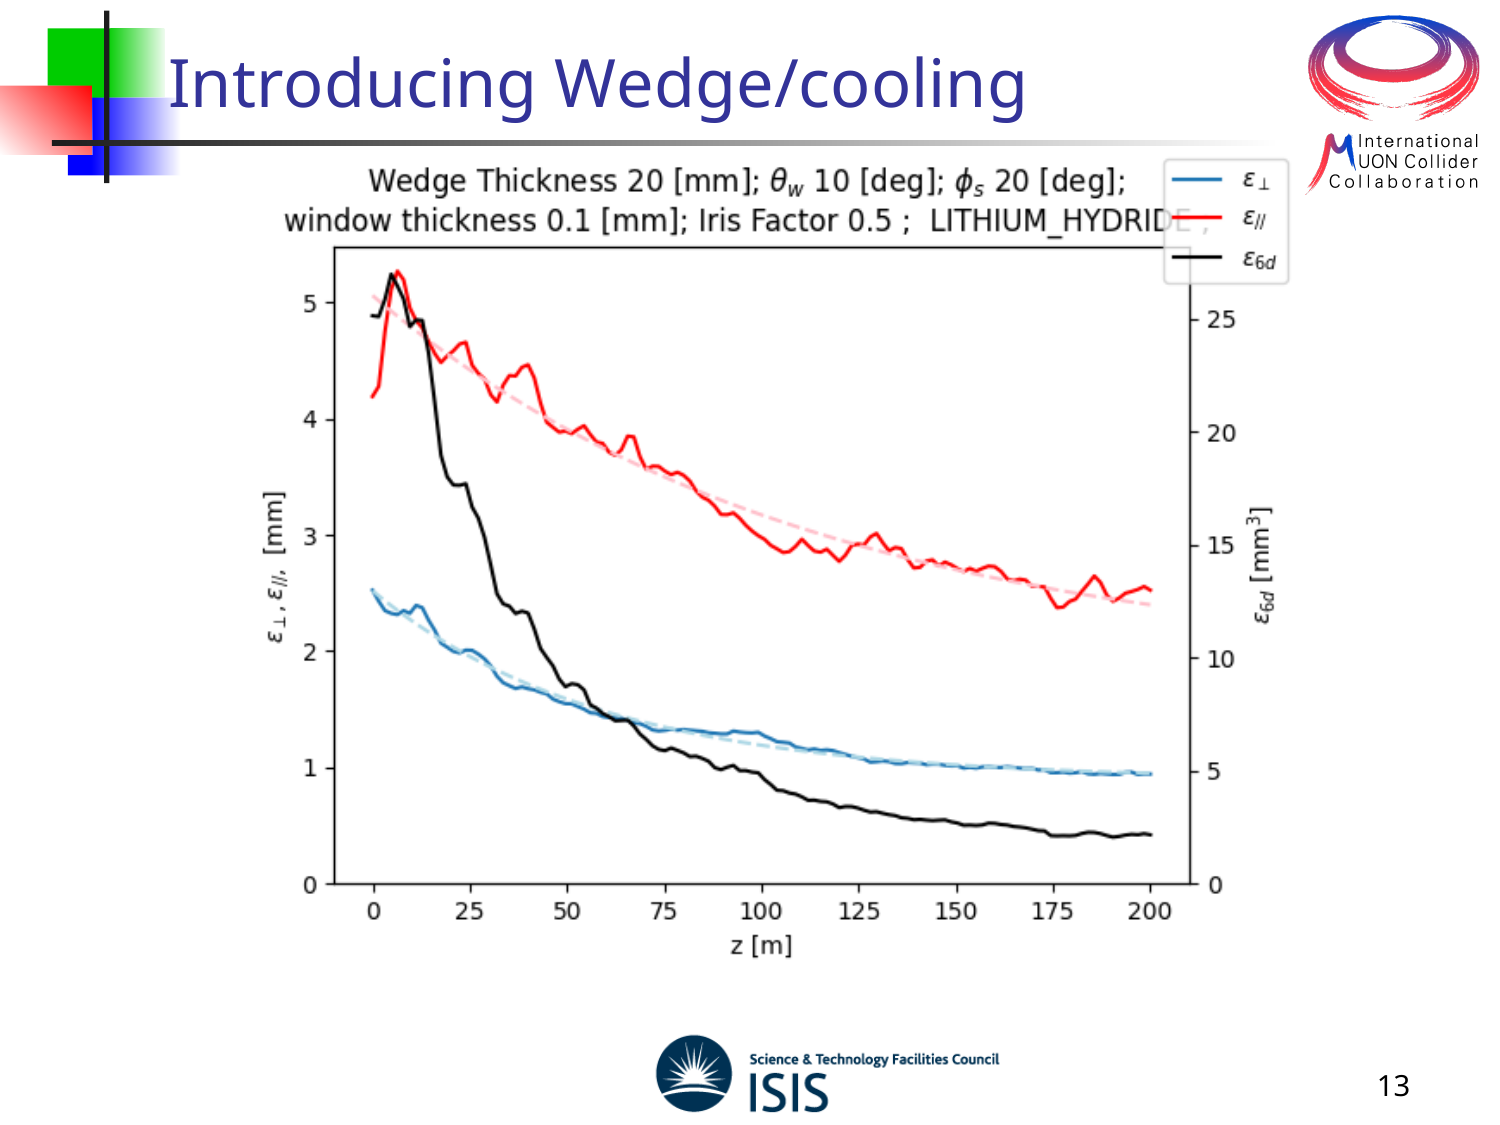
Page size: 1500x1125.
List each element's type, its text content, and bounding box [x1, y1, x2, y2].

title Introducing Wedge/cooling [168, 0, 1447, 176]
picture [640, 1021, 1167, 1125]
picture [1305, 15, 1480, 195]
picture [196, 147, 1300, 975]
